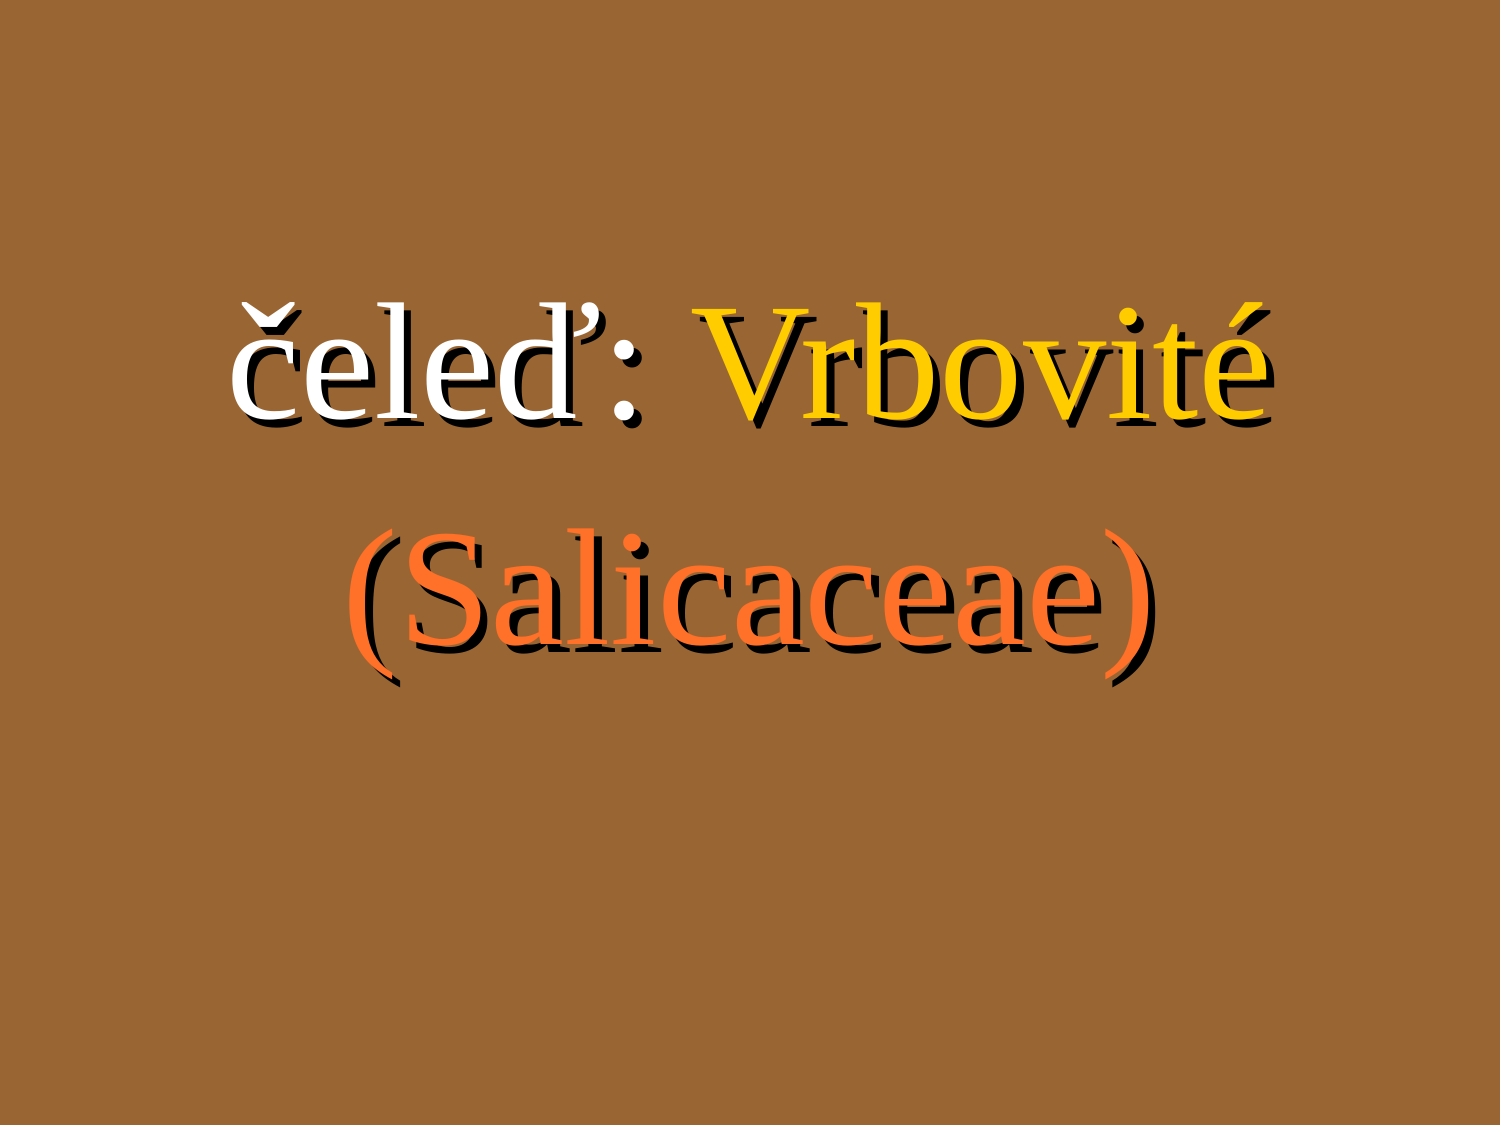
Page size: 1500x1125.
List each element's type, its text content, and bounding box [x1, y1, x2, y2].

list čeleď: Vrbovité (Salicaceae) [75, 262, 1426, 1006]
